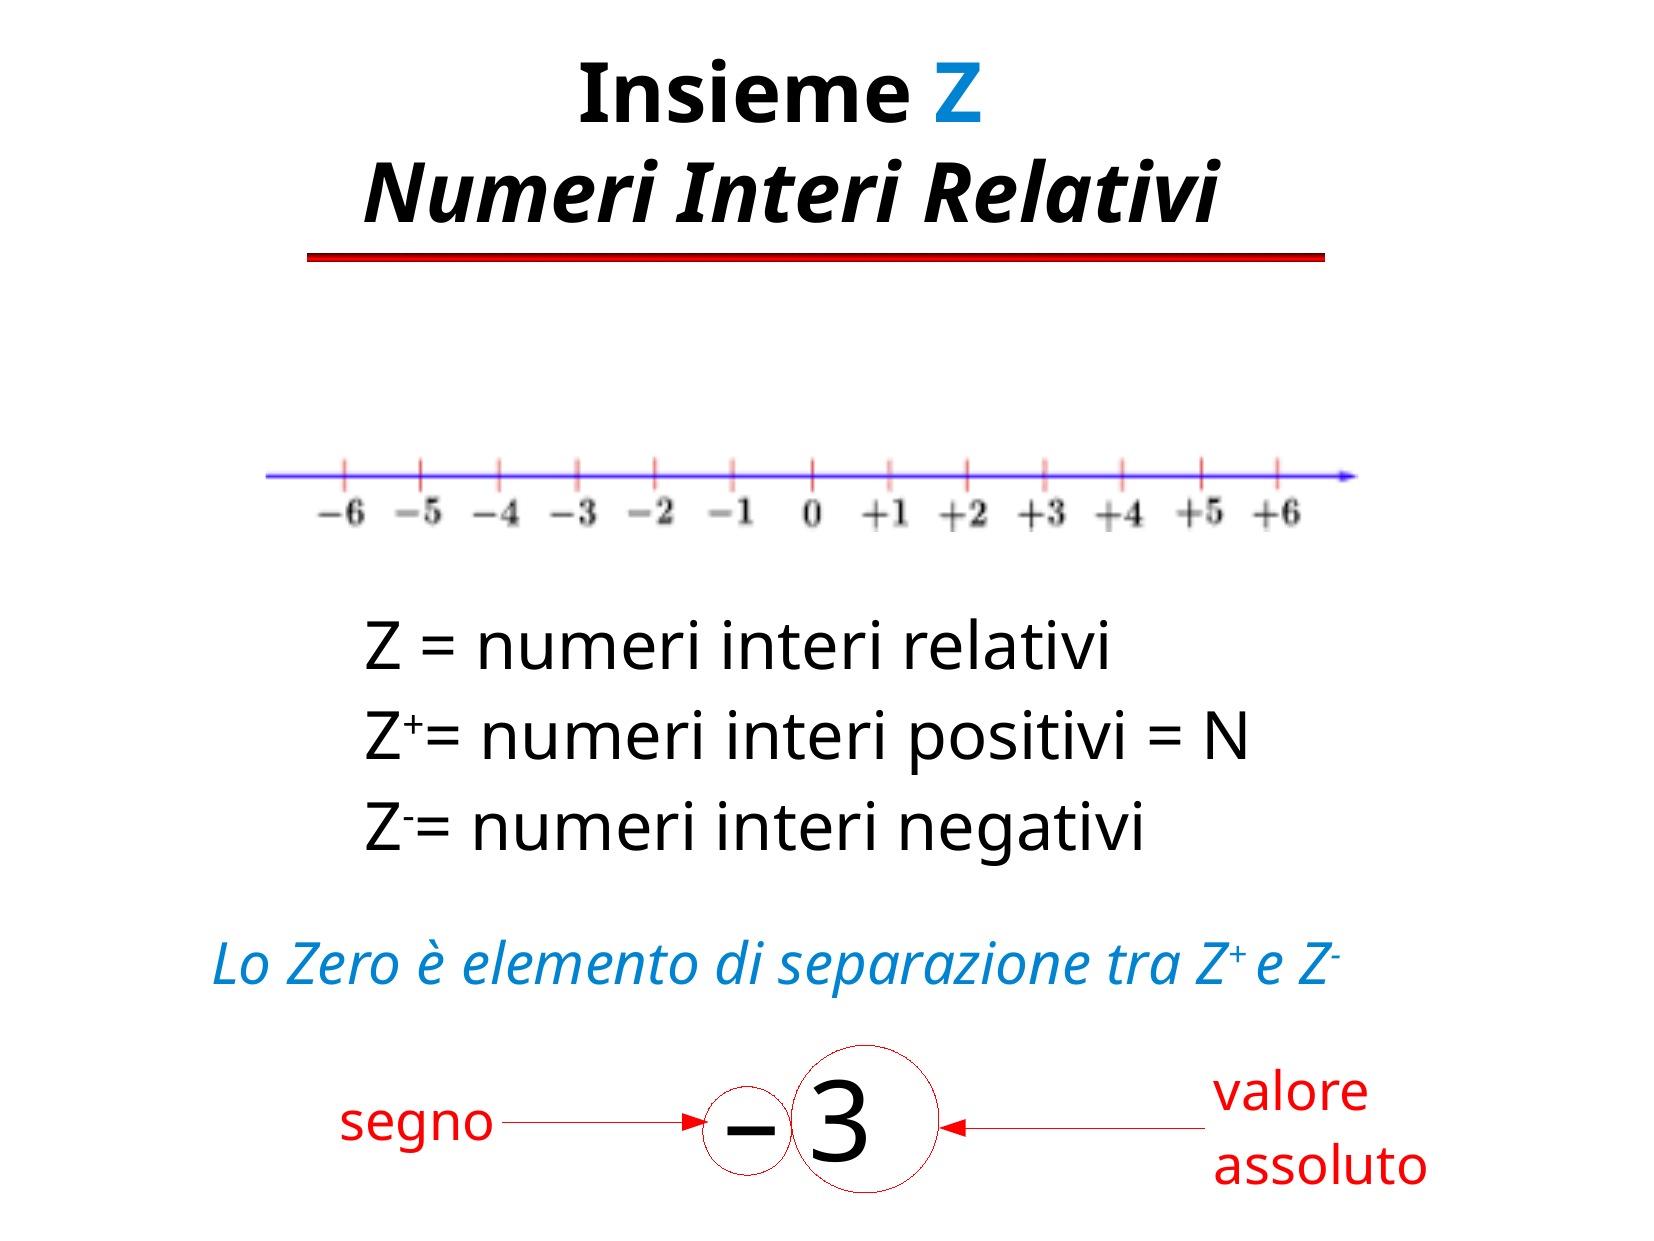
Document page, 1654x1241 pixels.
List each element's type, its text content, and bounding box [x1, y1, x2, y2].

text_box segno [324, 1074, 497, 1166]
picture [265, 354, 1359, 532]
picture [307, 253, 1325, 262]
text_box Lo Zero è elemento di separazione tra Z+ e Z- [196, 915, 1447, 1013]
text_box Z = numeri interi relativi Z+= numeri interi positivi = N Z-= numeri interi negativi [349, 590, 1270, 885]
title Insieme Z Numeri Interi Relativi [116, 31, 1467, 247]
text_box – 3 [708, 1033, 913, 1241]
text_box valore assoluto [1199, 1044, 1436, 1211]
